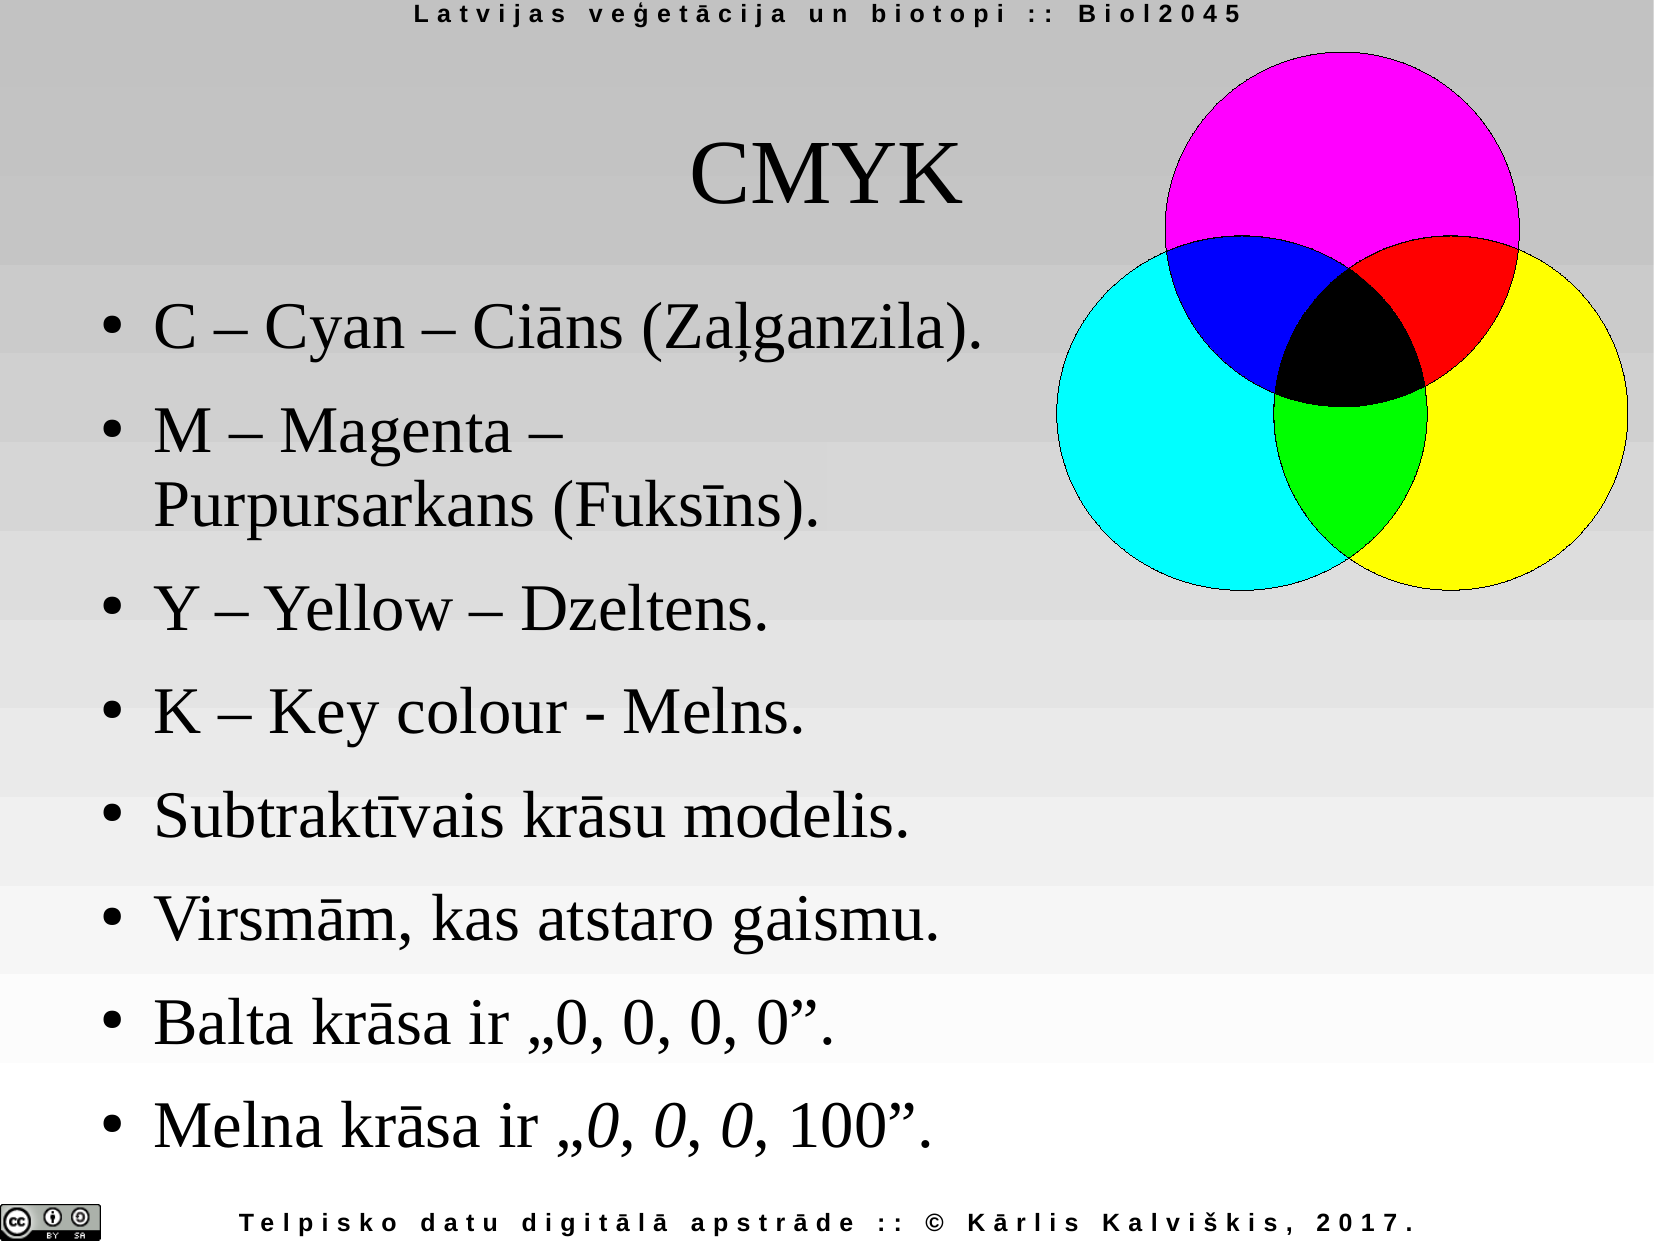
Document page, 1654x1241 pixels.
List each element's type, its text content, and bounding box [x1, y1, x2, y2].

list C – Cyan – Ciāns (Zaļganzila). M – Magenta – Purpursarkans (Fuksīns). Y – Yellow – Dzeltens. K – Key colour - Melns. Subtraktīvais krāsu modelis. Virsmām, kas atstaro gaismu. Balta krāsa ir „0, 0, 0, 0”. Melna krāsa ir „0, 0, 0, 100”. [82, 289, 1571, 1163]
text_box [1056, 52, 1628, 591]
picture [0, 0, 1654, 1241]
title CMYK [29, 49, 1625, 296]
